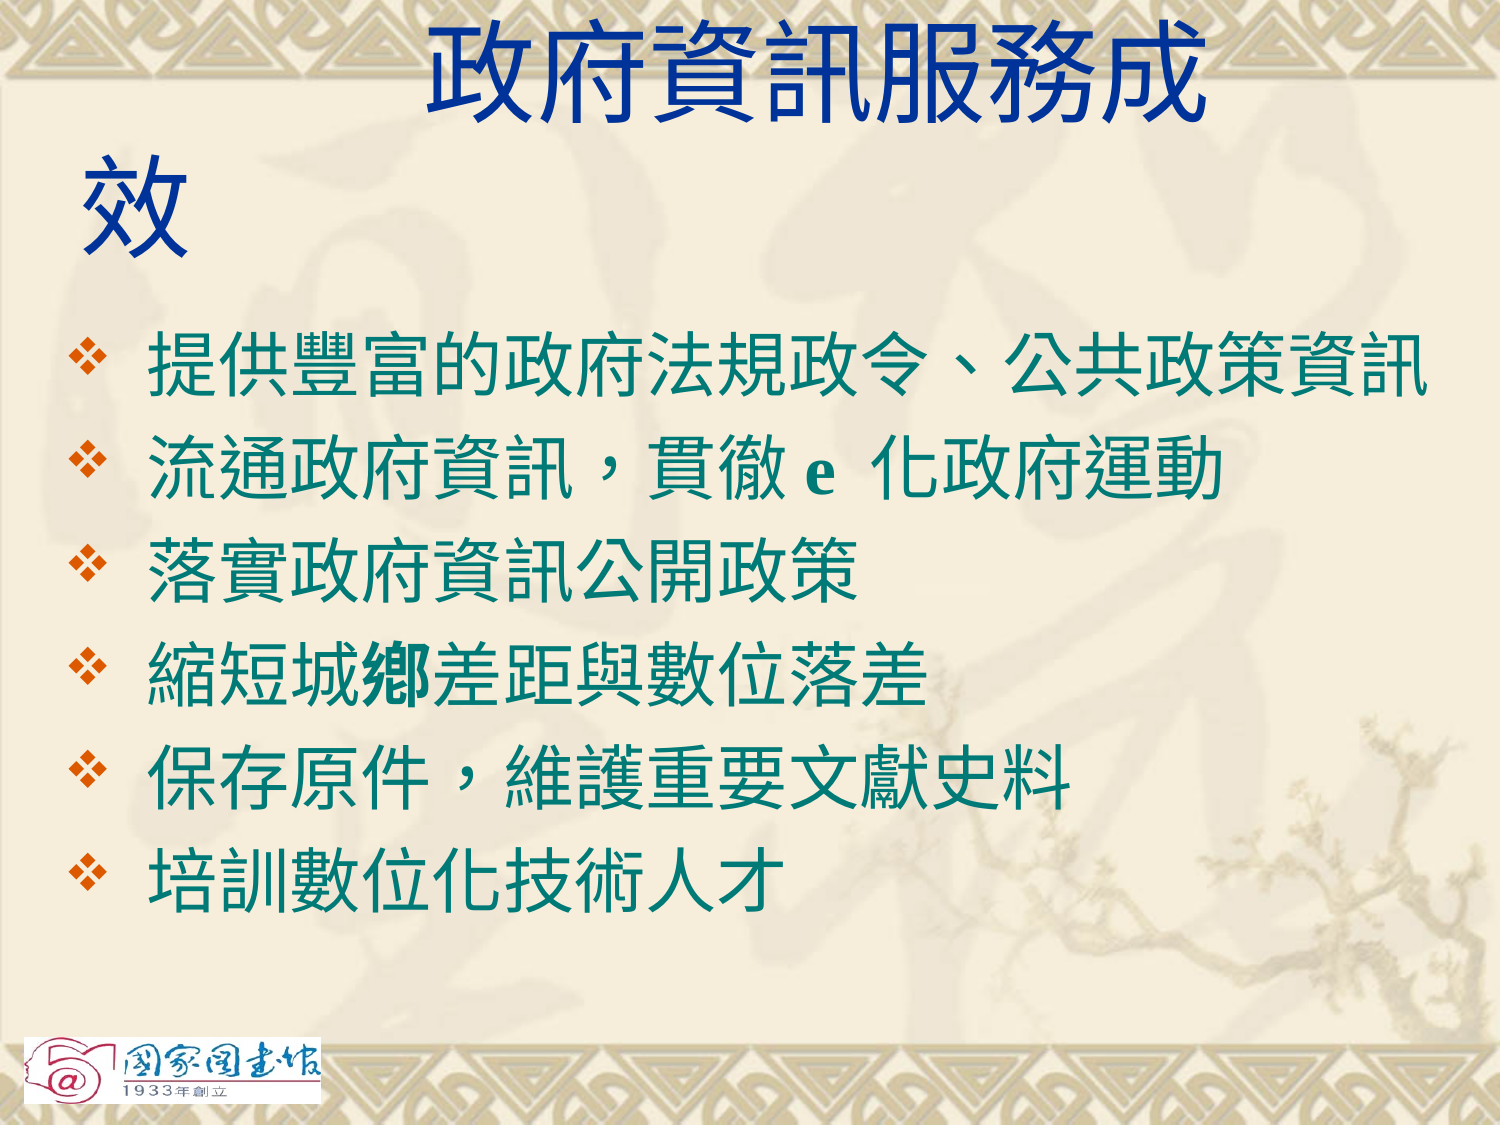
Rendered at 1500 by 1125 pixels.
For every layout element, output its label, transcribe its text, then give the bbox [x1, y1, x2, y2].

list 提供豐富的政府法規政令、公共政策資訊 流通政府資訊，貫徹e 化政府運動 落實政府資訊公開政策 縮短城鄕差距與數位落差 保存原件，維護重要文獻史料 培訓數位化技術人才 [49, 312, 1451, 1001]
picture [0, 0, 1500, 1125]
title 政府資訊服務成效 [64, 72, 1323, 203]
